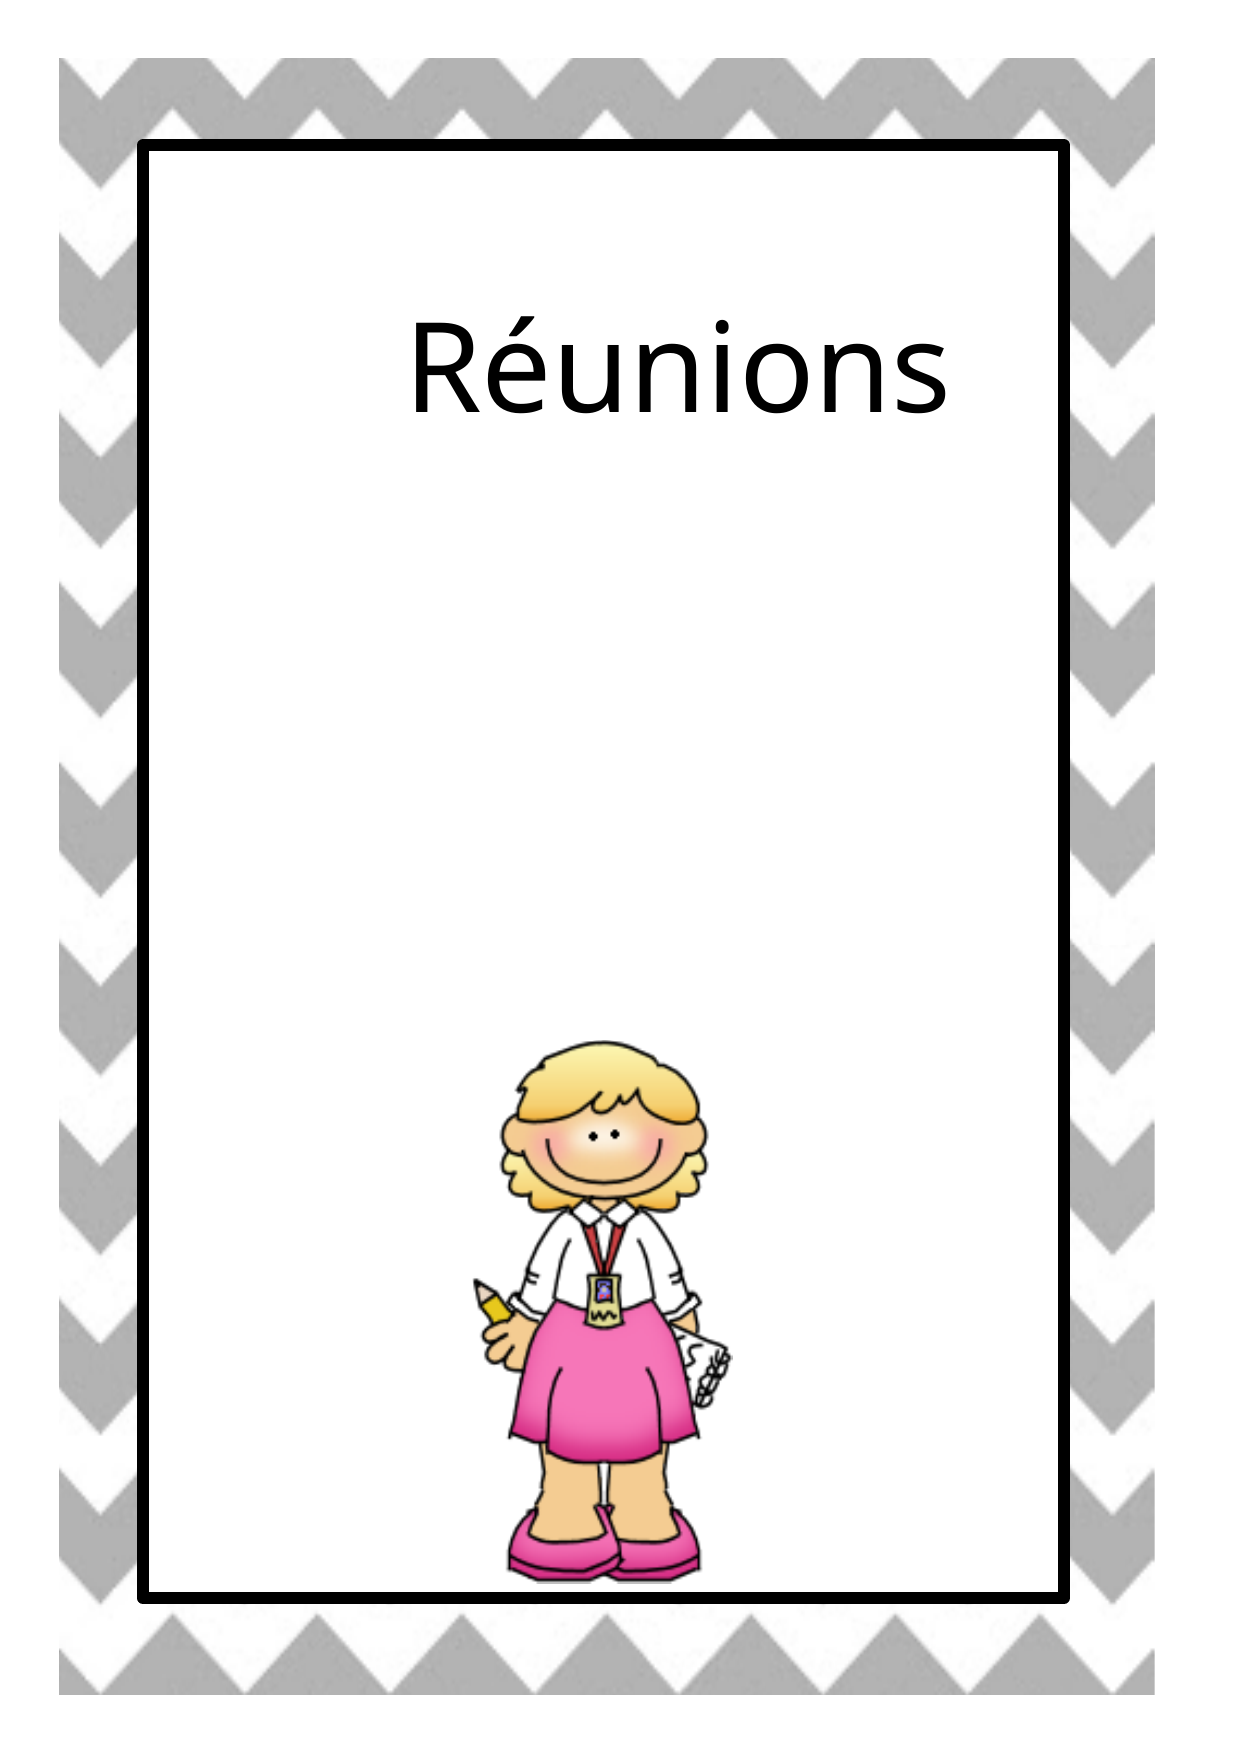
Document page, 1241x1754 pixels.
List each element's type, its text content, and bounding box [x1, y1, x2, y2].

picture [59, 58, 1155, 1695]
text_box [142, 145, 1065, 1599]
text_box Réunions [389, 271, 981, 451]
